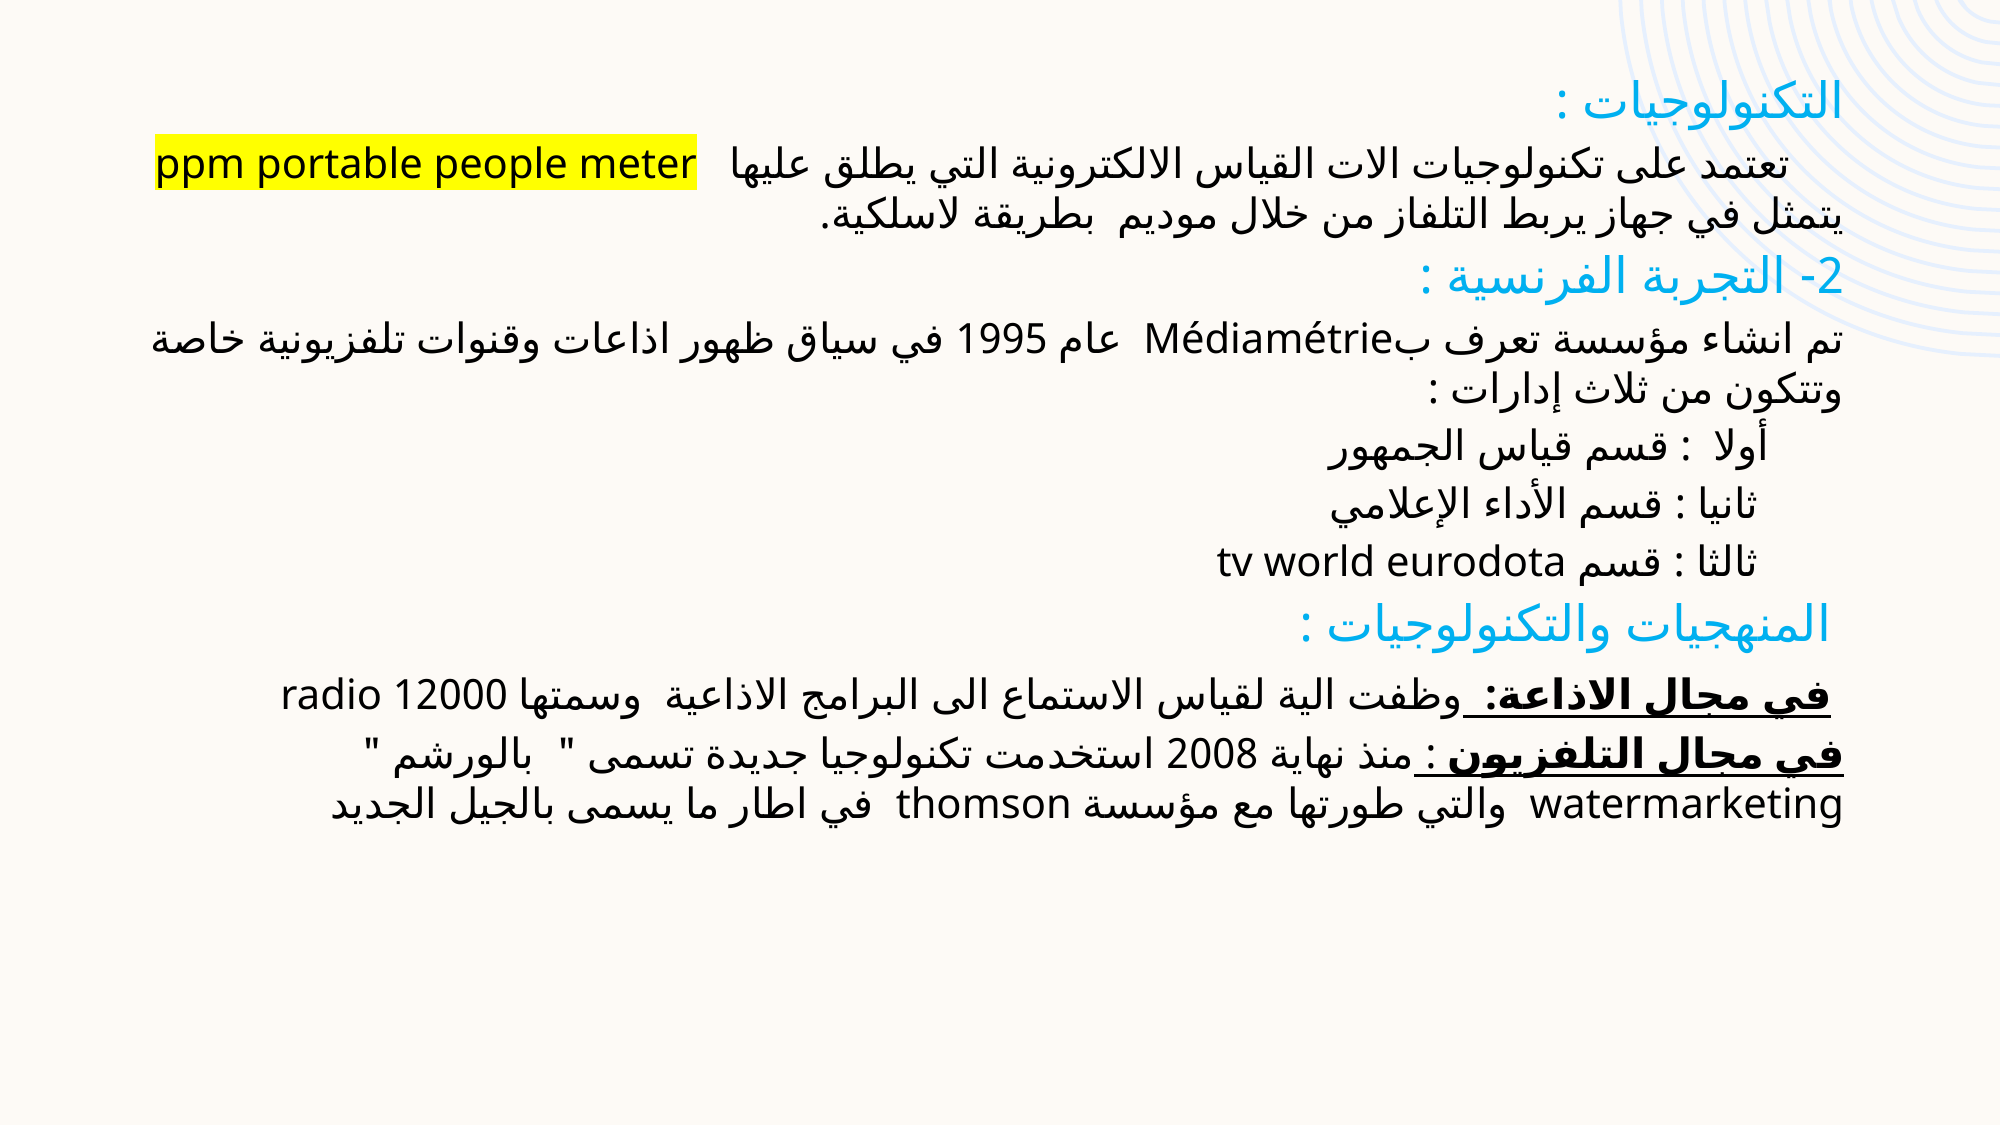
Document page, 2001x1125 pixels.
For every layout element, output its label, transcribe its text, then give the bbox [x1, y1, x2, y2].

list التكنولوجيات : تعتمد على تكنولوجيات الات القياس الالكترونية التي يطلق عليها ppm portable people meter يتمثل في جهاز يربط التلفاز من خلال موديم بطريقة لاسلكية. 2- التجربة الفرنسية : تم انشاء مؤسسة تعرف بMédiamétrie عام 1995 في سياق ظهور اذاعات وقنوات تلفزيونية خاصة وتتكون من ثلاث إدارات : أولا : قسم قياس الجمهور ثانيا : قسم الأداء الإعلامي ثالثا : قسم tv world eurodota المنهجيات والتكنولوجيات : في مجال الاذاعة: وظفت الية لقياس الاستماع الى البرامج الاذاعية وسمتها 12000 radio في مجال التلفزيون : منذ نهاية 2008 استخدمت تكنولوجيا جديدة تسمى " بالورشم " watermarketing والتي طورتها مع مؤسسة thomson في اطار ما يسمى بالجيل الجديد [124, 61, 1877, 1023]
